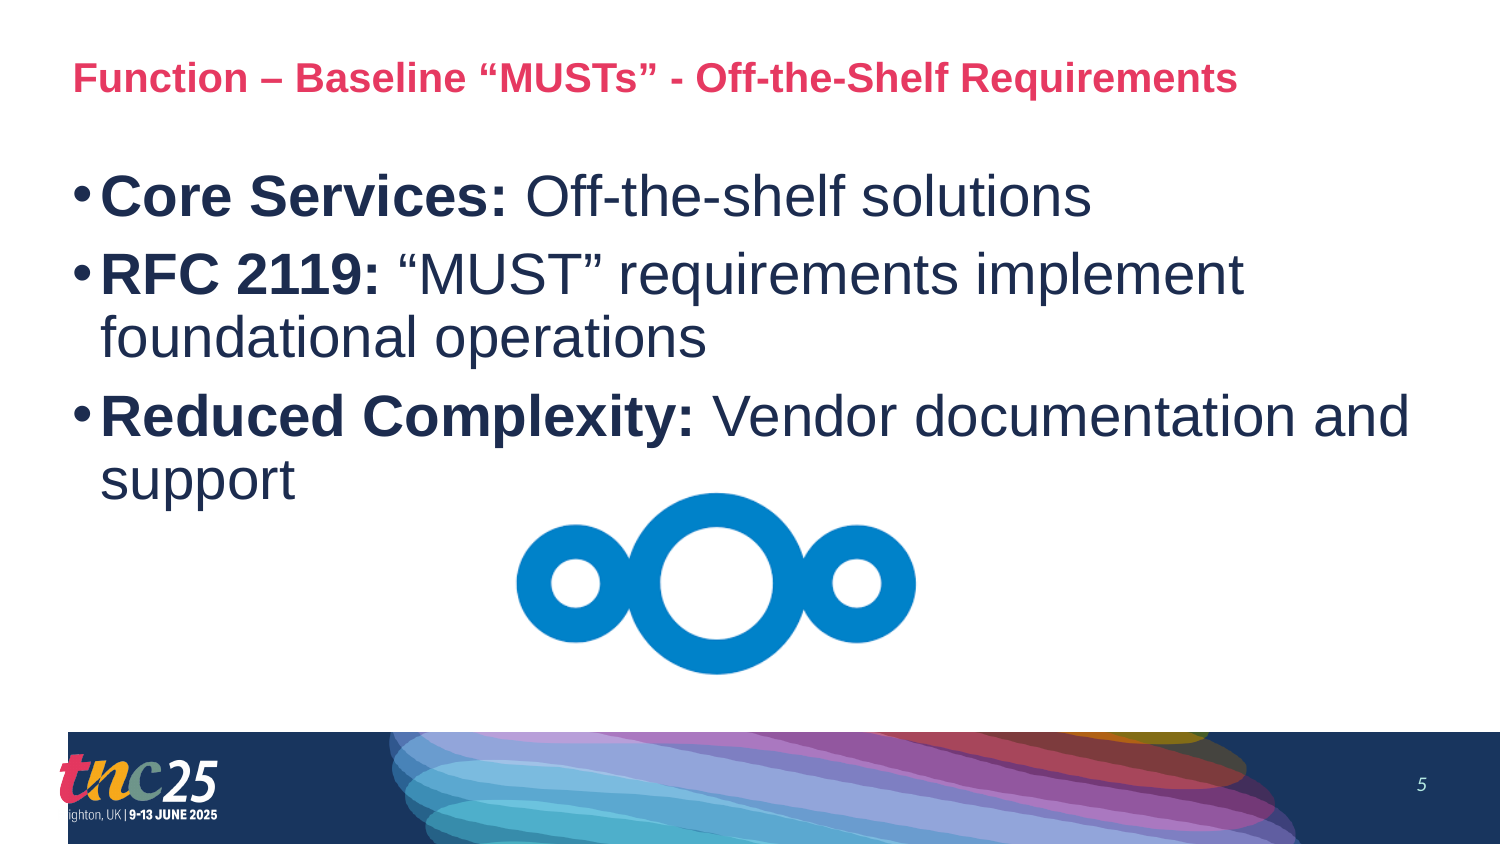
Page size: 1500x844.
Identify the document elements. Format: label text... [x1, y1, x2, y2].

picture [57, 754, 218, 824]
list Core Services: Off-the-shelf solutions RFC 2119: “MUST” requirements implement foundational operations Reduced Complexity: Vendor documentation and support [57, 158, 1442, 709]
picture [512, 487, 921, 681]
title Function – Baseline “MUSTs” - Off-the-Shelf Requirements [57, 21, 1442, 136]
picture [344, 732, 1500, 844]
